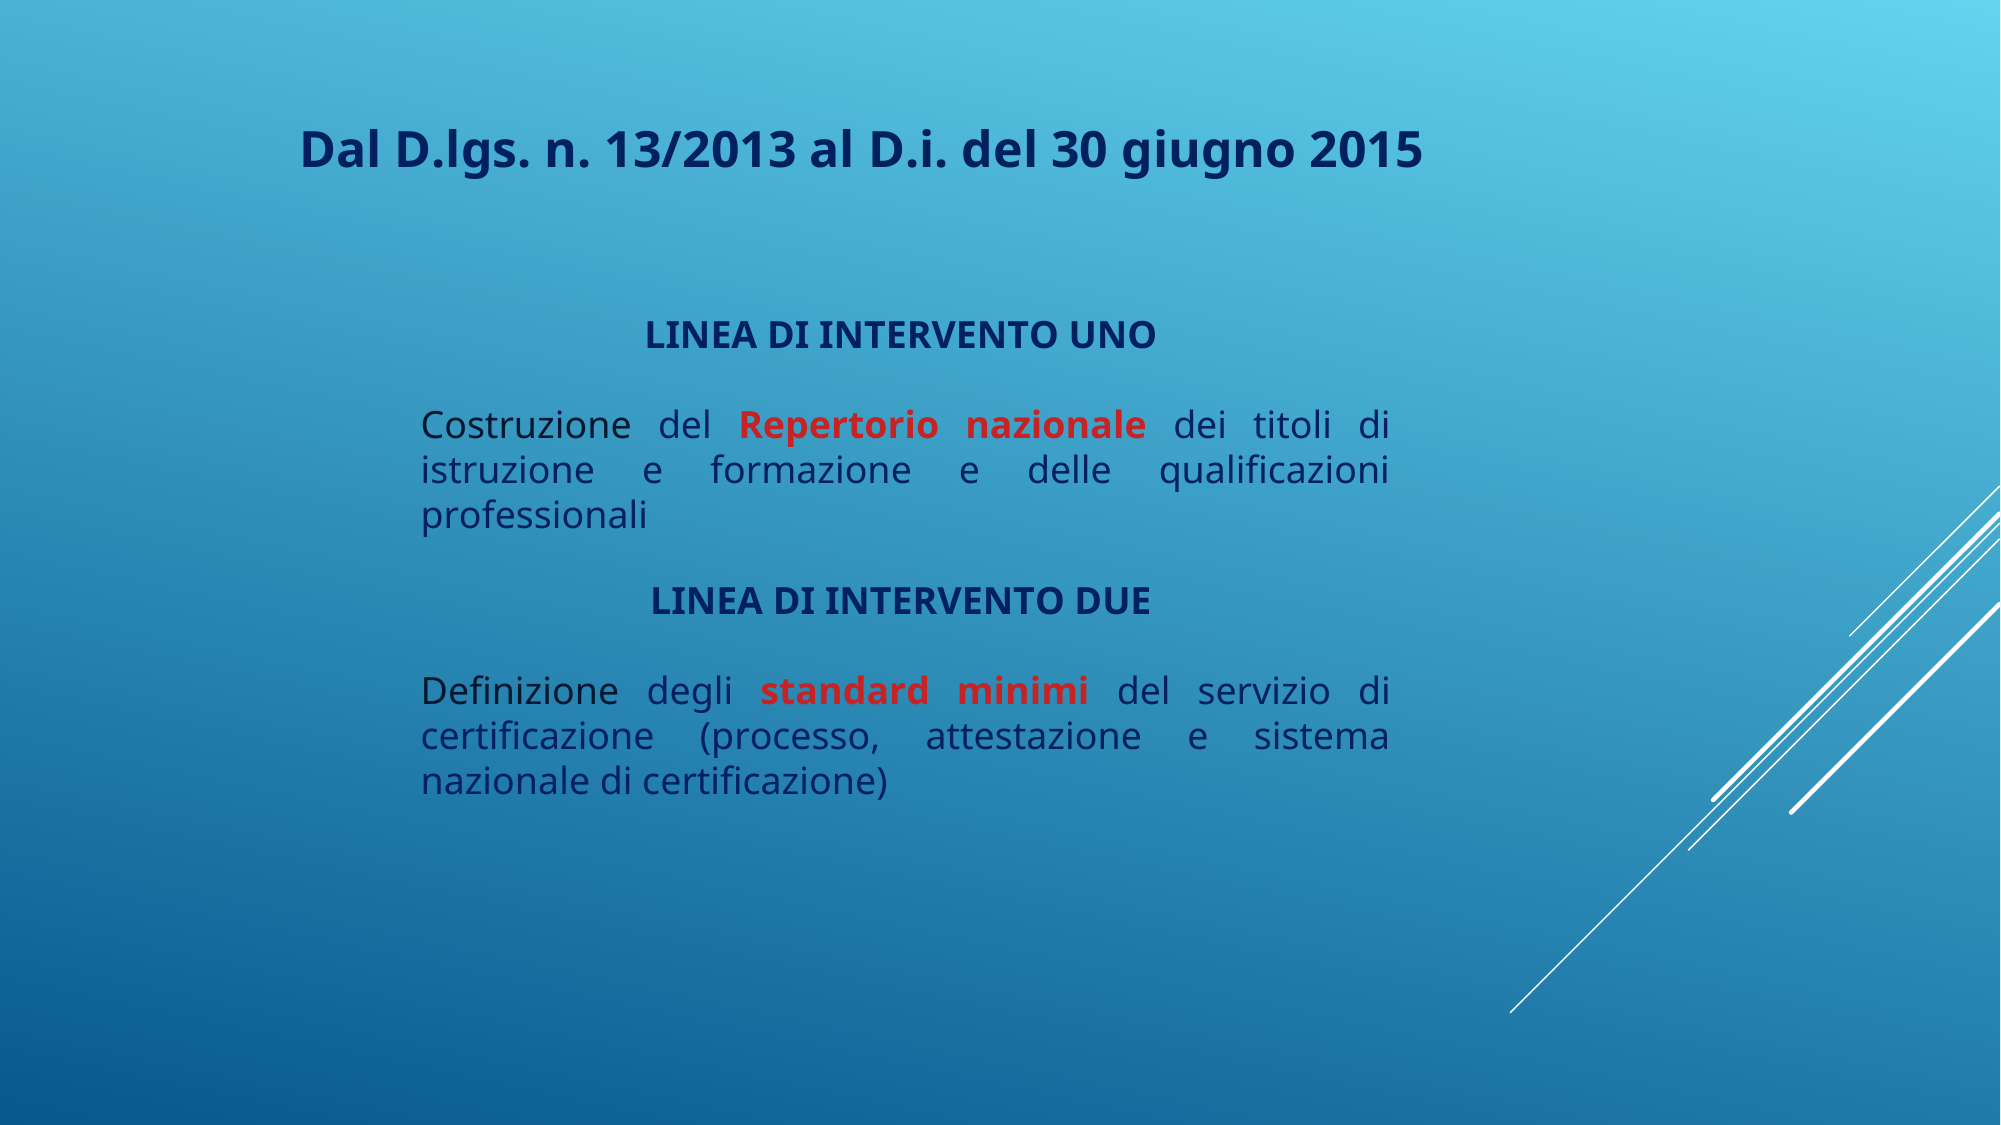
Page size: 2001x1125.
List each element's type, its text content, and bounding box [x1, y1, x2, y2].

text_box LINEA DI INTERVENTO UNO Costruzione del Repertorio nazionale dei titoli di istruzione e formazione e delle qualificazioni professionali [405, 303, 1406, 545]
text_box LINEA DI INTERVENTO DUE Definizione degli standard minimi del servizio di certificazione (processo, attestazione e sistema nazionale di certificazione) [405, 569, 1406, 810]
text_box Dal D.lgs. n. 13/2013 al D.i. del 30 giugno 2015 [284, 126, 1557, 184]
